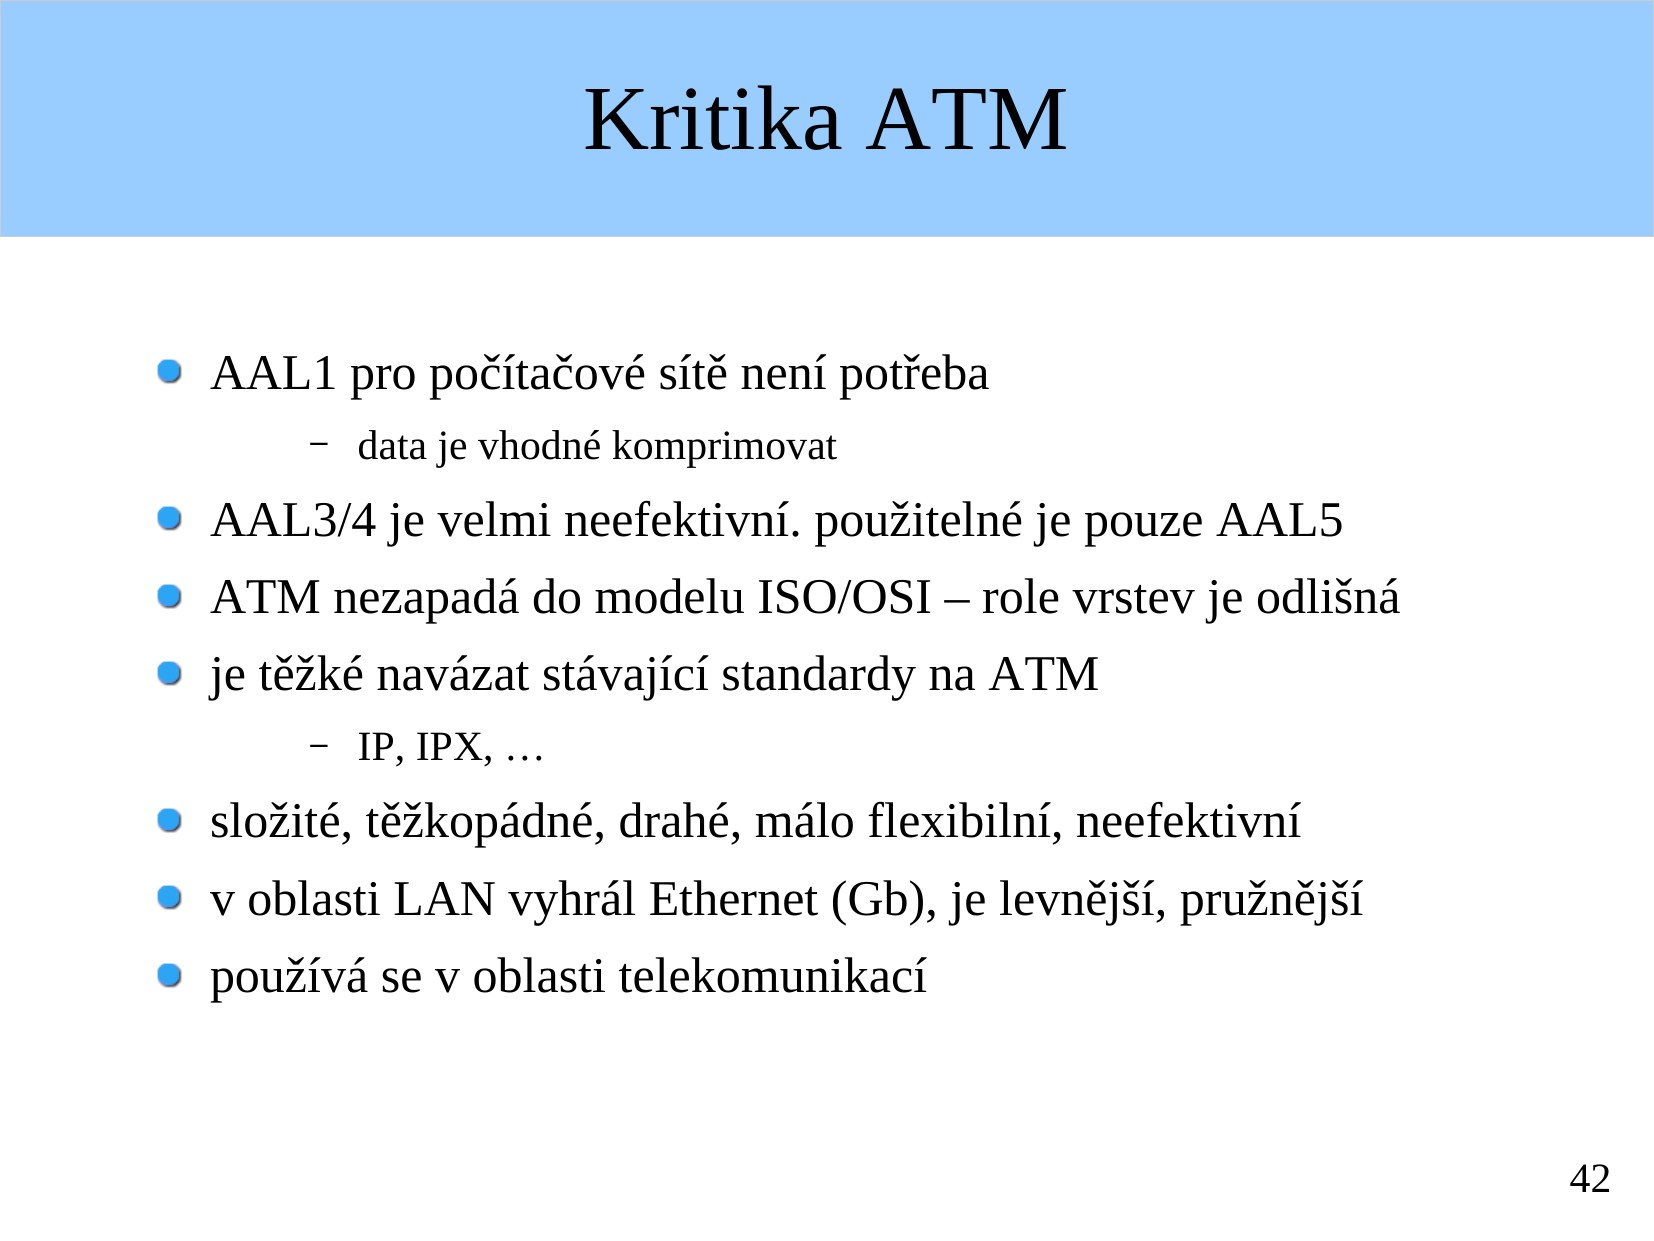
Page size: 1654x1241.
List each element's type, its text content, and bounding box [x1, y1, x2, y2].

list AAL1 pro počítačové sítě není potřeba data je vhodné komprimovat AAL3/4 je velmi neefektivní. použitelné je pouze AAL5 ATM nezapadá do modelu ISO/OSI – role vrstev je odlišná je těžké navázat stávající standardy na ATM IP, IPX, … složité, těžkopádné, drahé, málo flexibilní, neefektivní v oblasti LAN vyhrál Ethernet (Gb), je levnější, pružnější používá se v oblasti telekomunikací [121, 344, 1534, 1152]
title Kritika ATM [0, 0, 1654, 237]
